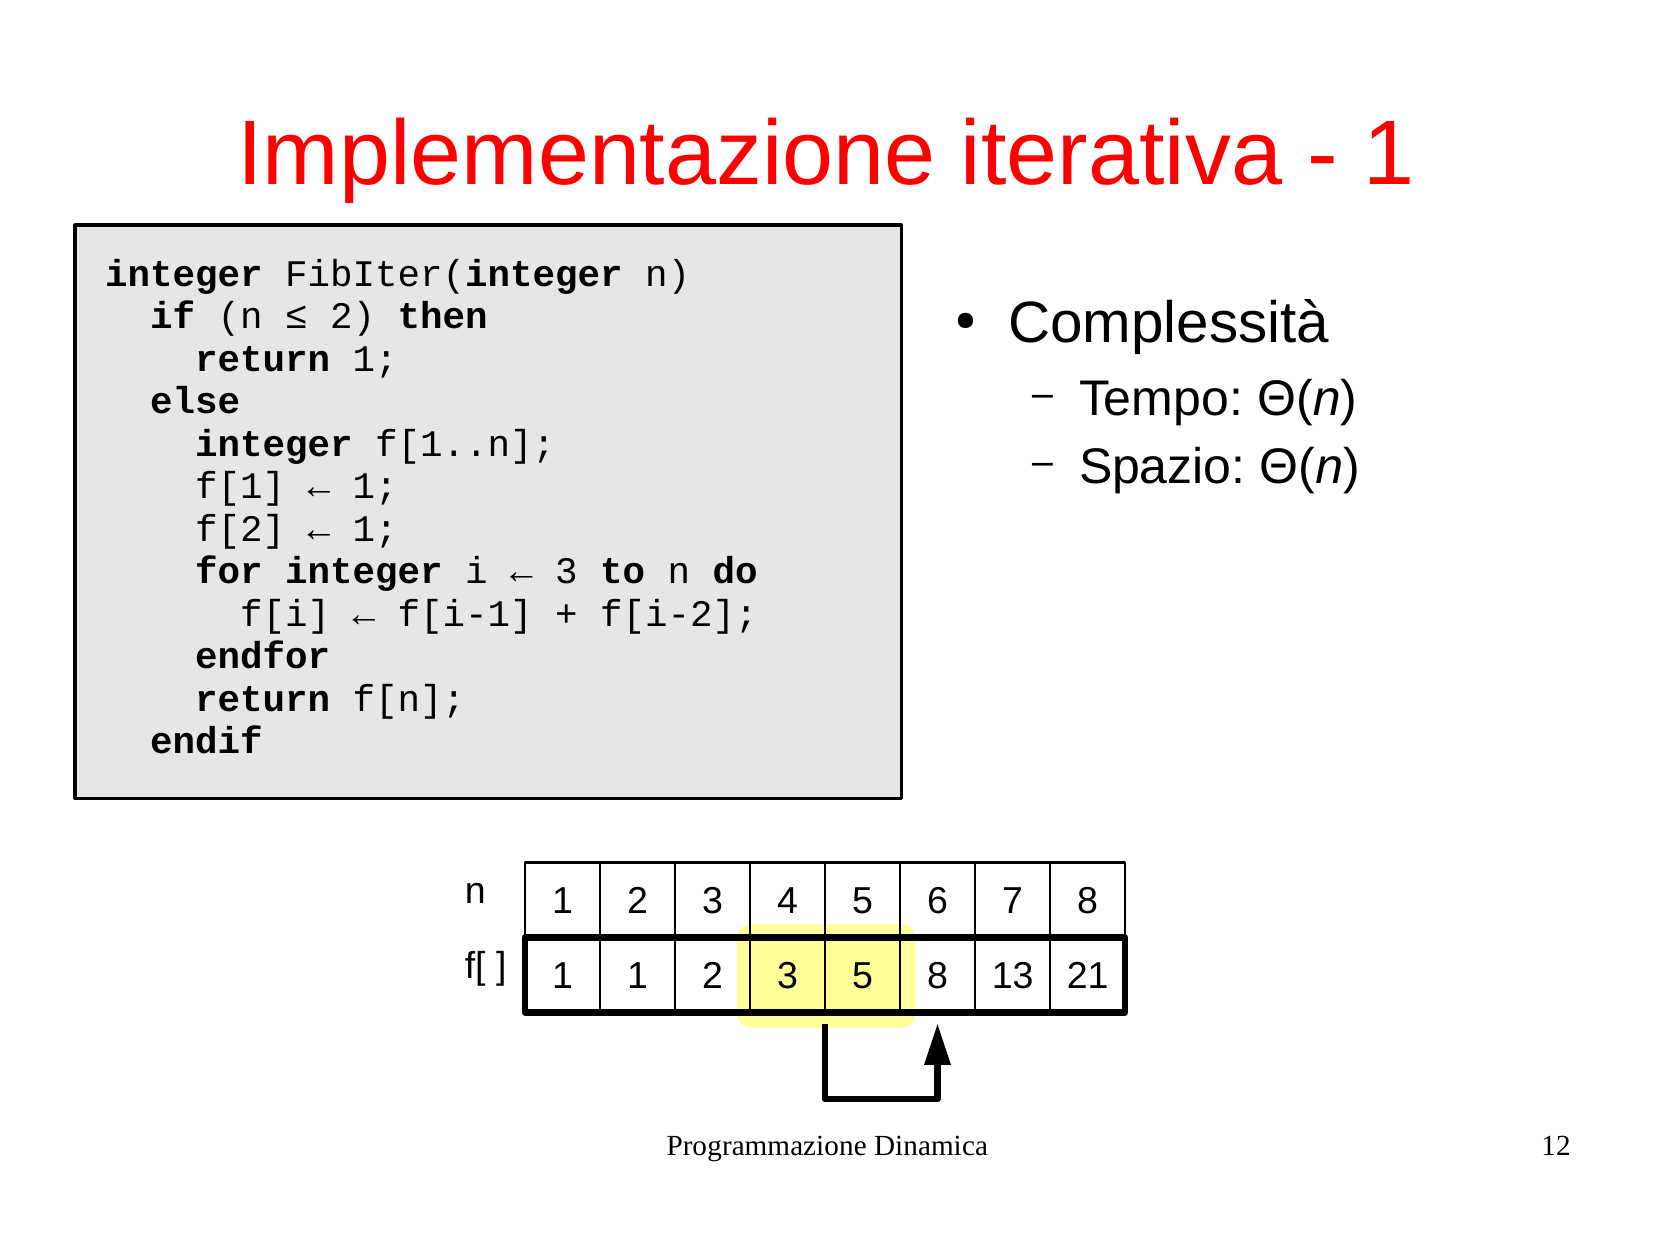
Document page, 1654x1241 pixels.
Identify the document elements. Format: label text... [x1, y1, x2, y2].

text_box 1 [528, 941, 600, 1009]
text_box [732, 1016, 920, 1033]
text_box 8 [1050, 862, 1126, 934]
text_box 7 [975, 862, 1050, 934]
text_box 3 [750, 941, 825, 1009]
text_box n [450, 862, 526, 920]
text_box 2 [600, 862, 675, 934]
text_box 2 [675, 941, 750, 1009]
text_box integer FibIter(integer n) if (n ≤ 2) then return 1; else integer f[1..n]; f[1] ← 1; f[2] ← 1; for integer i ← 3 to n do f[i] ← f[i-1] + f[i-2]; endfor return f[n]; endif [75, 225, 902, 799]
text_box 5 [825, 941, 900, 1009]
text_box 4 [750, 862, 825, 934]
text_box 13 [975, 941, 1050, 1009]
text_box 21 [1050, 941, 1122, 1009]
text_box 8 [900, 941, 975, 1009]
text_box 5 [825, 862, 900, 934]
text_box 1 [600, 941, 675, 1009]
text_box 3 [675, 862, 750, 934]
text_box f[ ] [450, 937, 522, 995]
list Complessità Tempo: Θ(n) Spazio: Θ(n) [937, 290, 1572, 1109]
text_box 6 [900, 862, 975, 934]
text_box 1 [525, 862, 600, 934]
title Implementazione iterativa - 1 [82, 49, 1571, 257]
